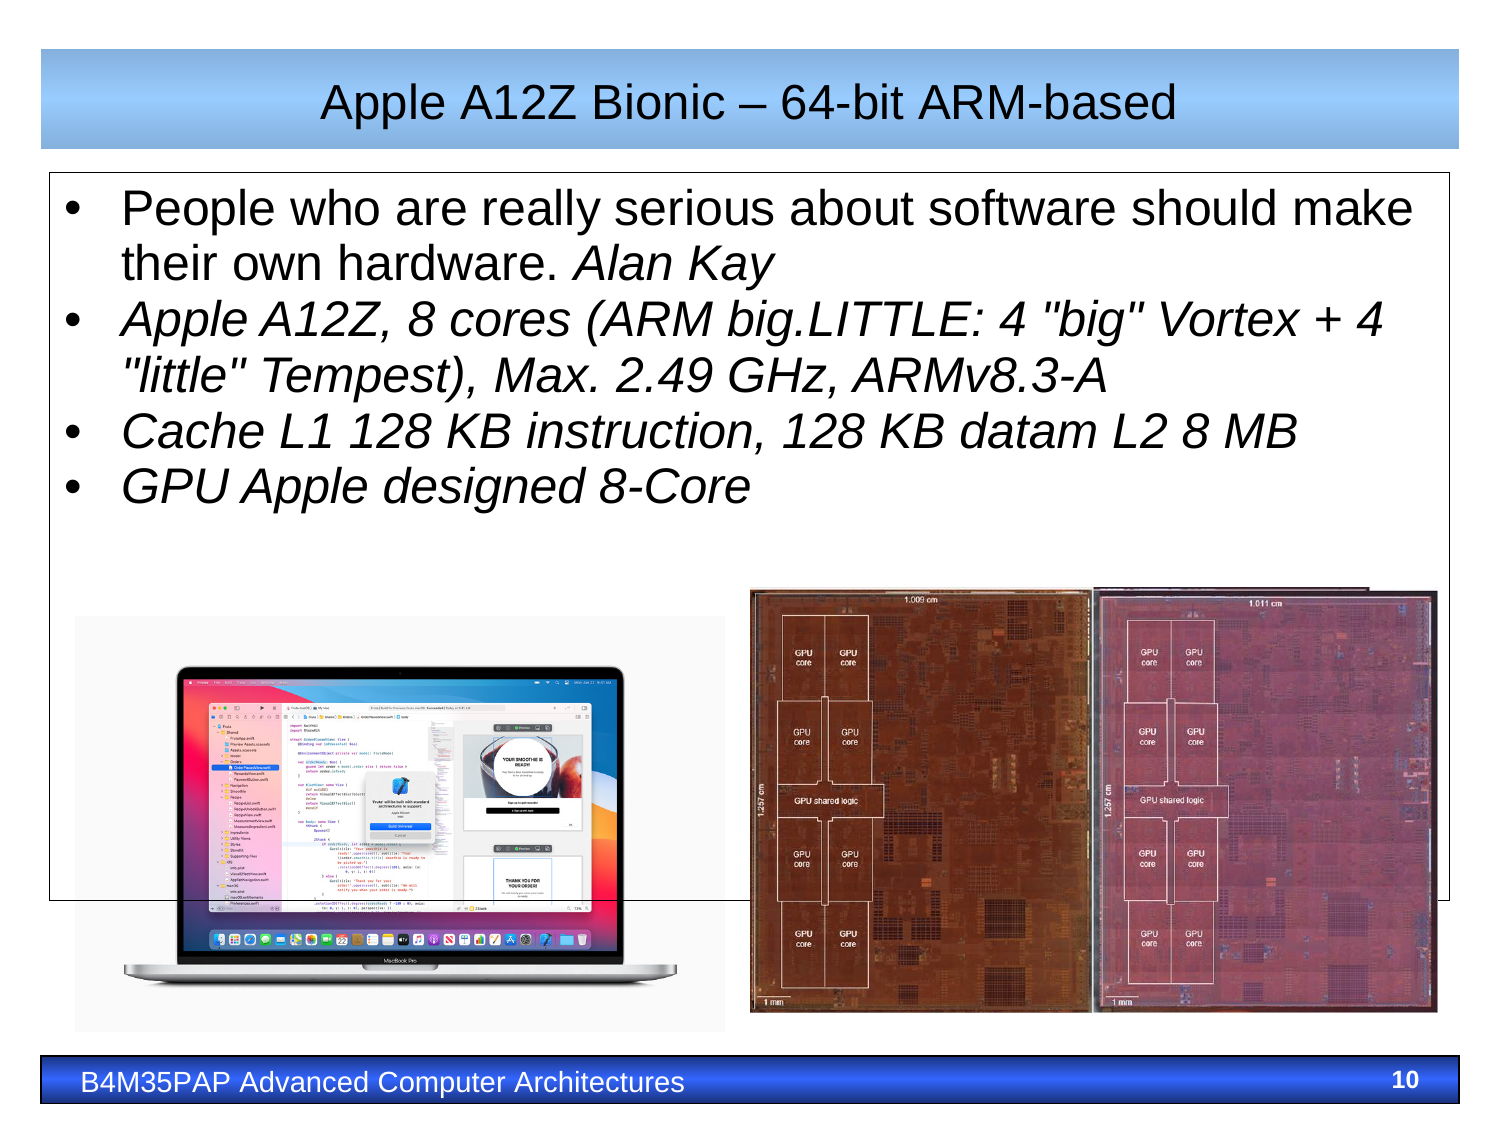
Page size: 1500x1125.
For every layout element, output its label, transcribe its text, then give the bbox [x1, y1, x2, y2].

text_box People who are really serious about software should make their own hardware. Alan Kay Apple A12Z, 8 cores (ARM big.LITTLE: 4 "big" Vortex + 4 "little" Tempest), Max. 2.49 GHz, ARMv8.3‑A Cache L1 128 KB instruction, 128 KB datam L2 8 MB GPU Apple designed 8-Core [49, 172, 1450, 901]
picture [750, 587, 1438, 1013]
title Apple A12Z Bionic – 64-bit ARM-based [41, 49, 1459, 149]
picture [75, 901, 725, 1033]
